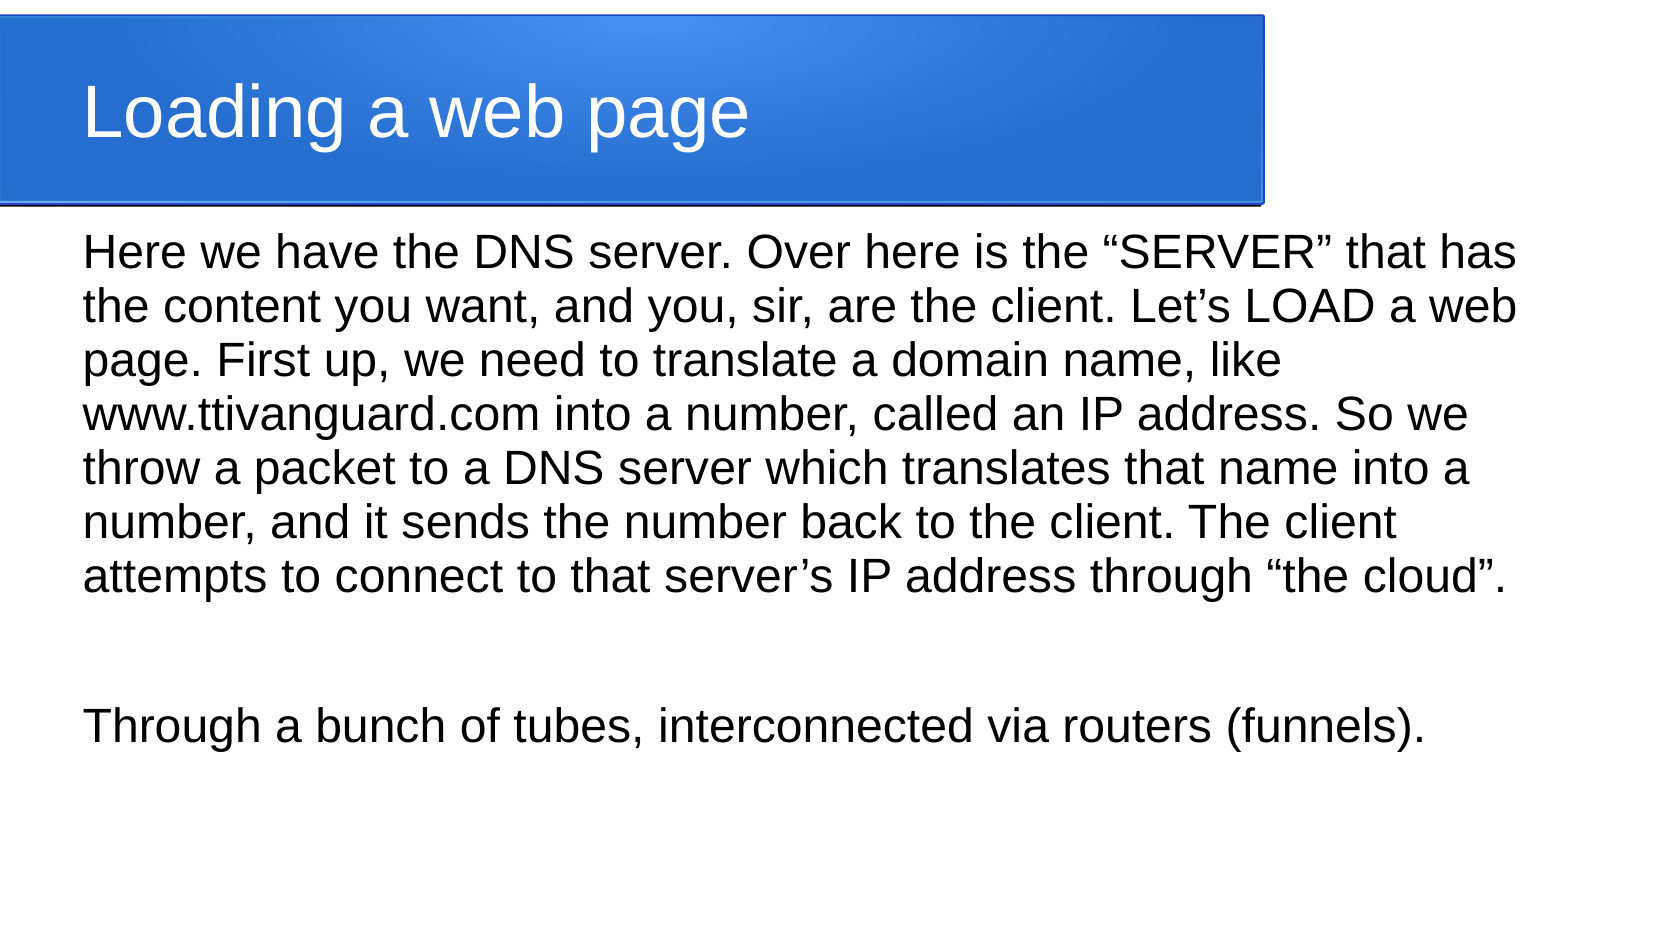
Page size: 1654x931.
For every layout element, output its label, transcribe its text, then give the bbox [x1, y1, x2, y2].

title Loading a web page [82, 35, 1235, 189]
list Here we have the DNS server. Over here is the “SERVER” that has the content you want, and you, sir, are the client. Let’s LOAD a web page. First up, we need to translate a domain name, like www.ttivanguard.com into a number, called an IP address. So we throw a packet to a DNS server which translates that name into a number, and it sends the number back to the client. The client attempts to connect to that server’s IP address through “the cloud”. Through a bunch of tubes, interconnected via routers (funnels). [82, 224, 1571, 764]
